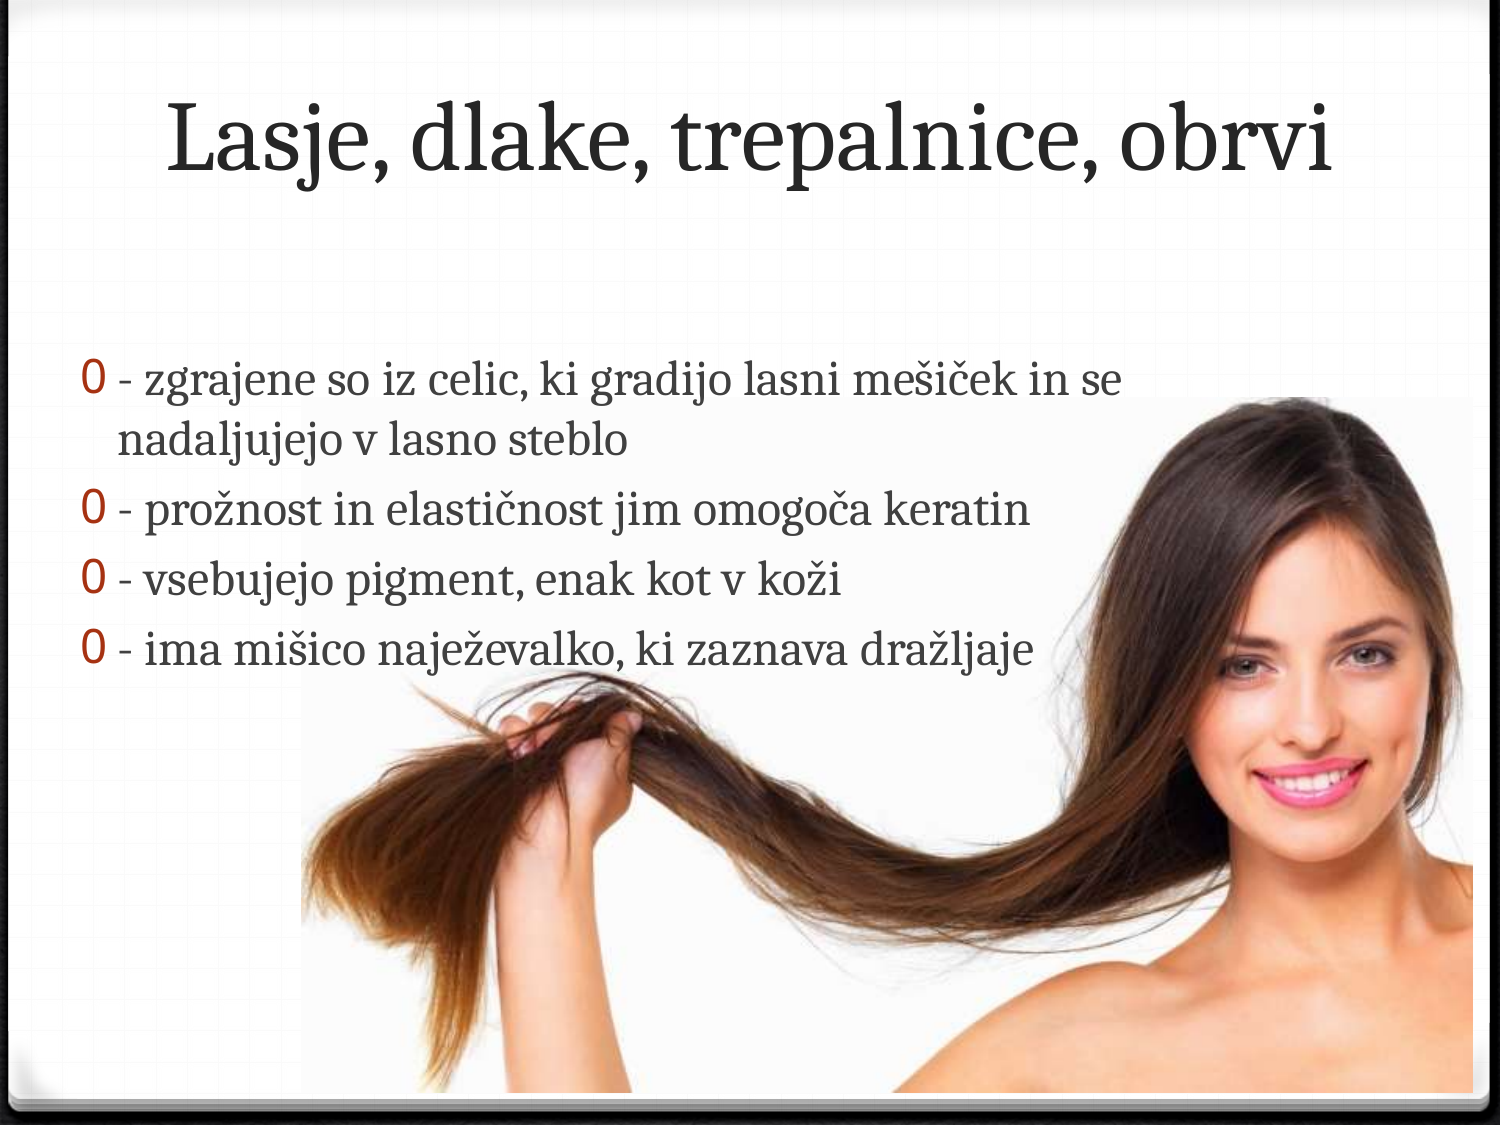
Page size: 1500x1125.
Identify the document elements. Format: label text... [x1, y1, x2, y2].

title Lasje, dlake, trepalnice, obrvi [90, 71, 1410, 309]
picture [0, 0, 1500, 1125]
list - zgrajene so iz celic, ki gradijo lasni mešiček in se nadaljujejo v lasno steblo - prožnost in elastičnost jim omogoča keratin - vsebujejo pigment, enak kot v koži - ima mišico naježevalko, ki zaznava dražljaje [64, 338, 1290, 987]
